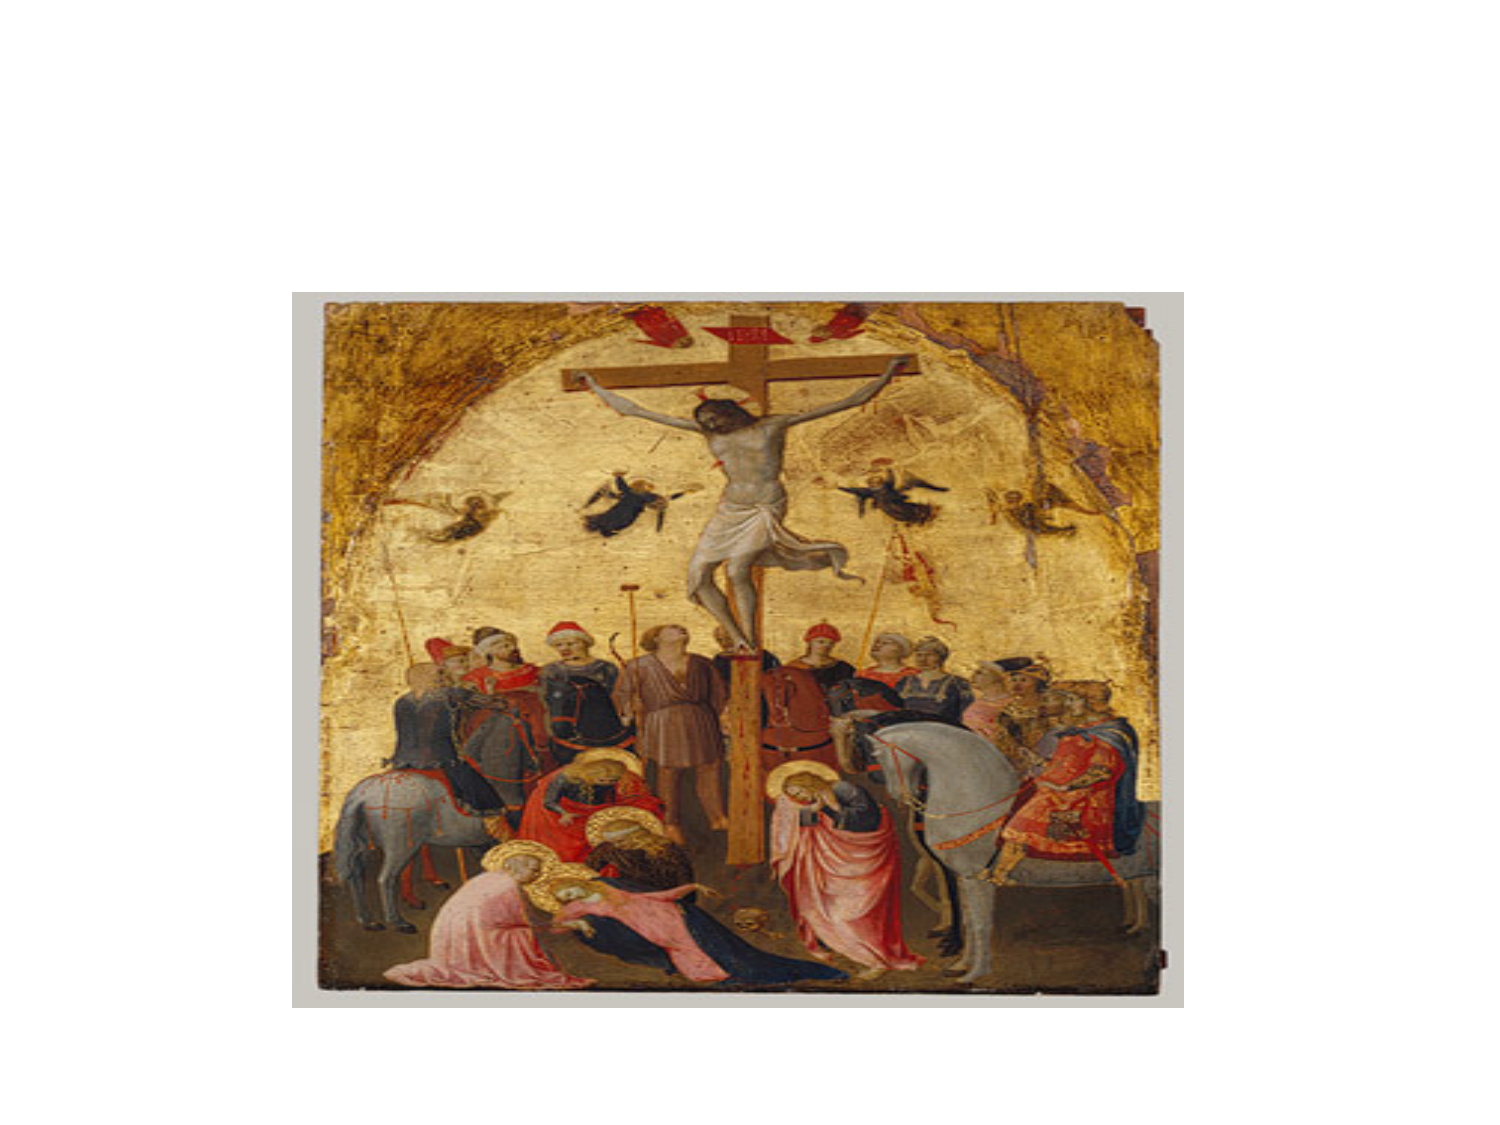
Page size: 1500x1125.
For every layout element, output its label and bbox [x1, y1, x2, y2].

picture [292, 292, 1184, 1008]
